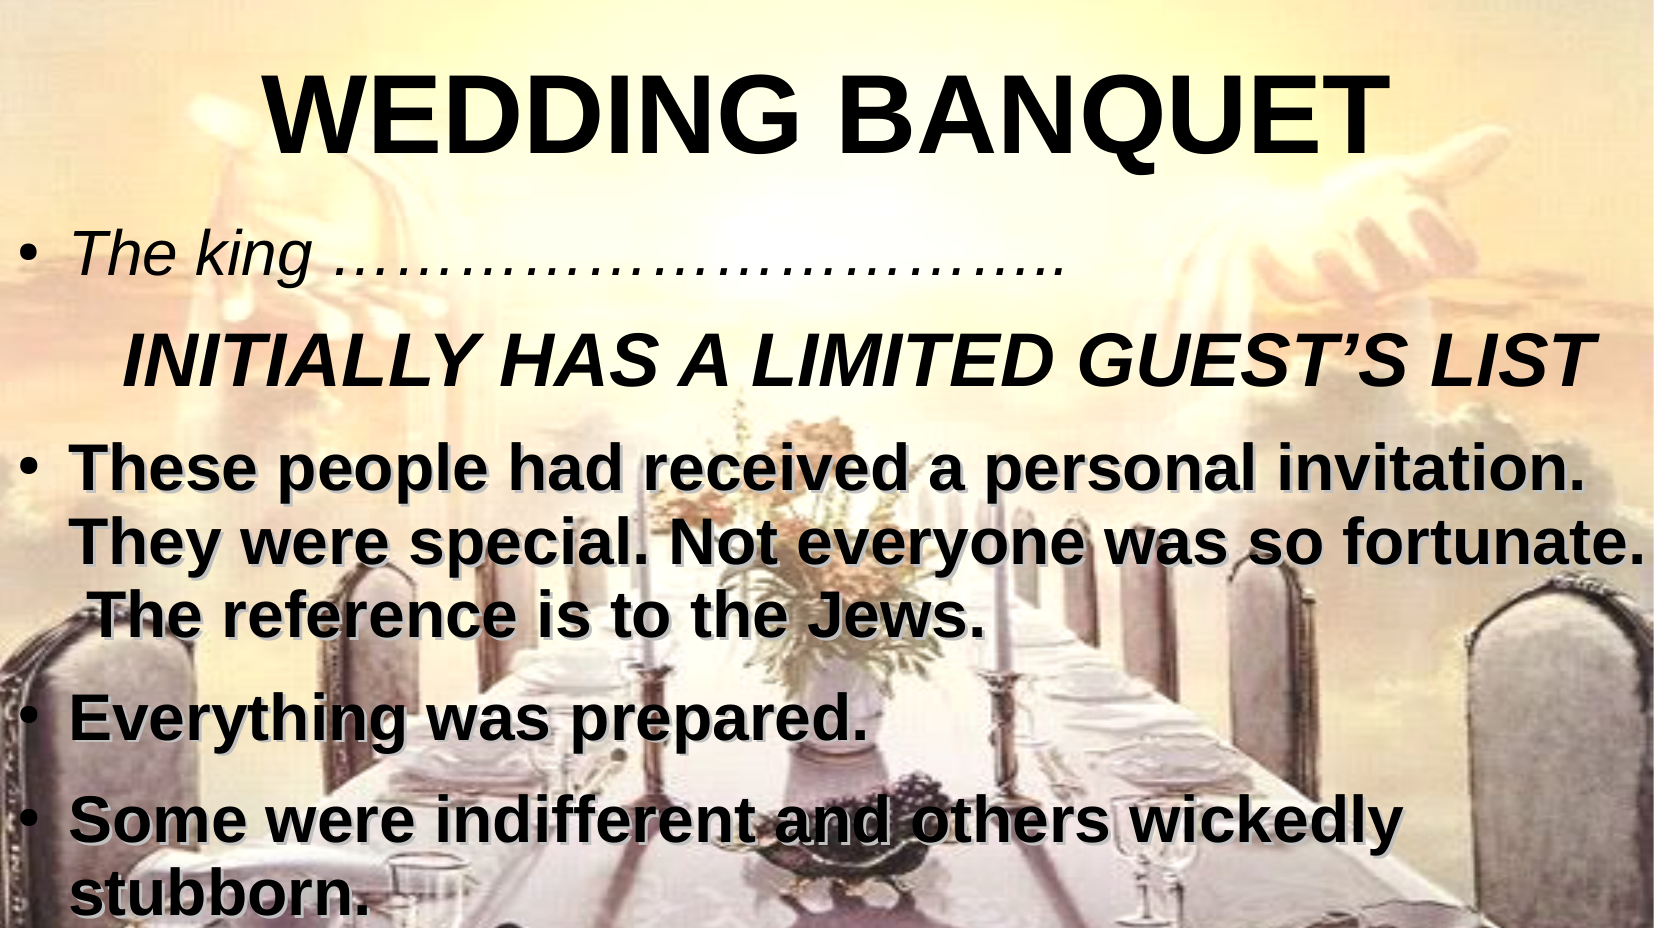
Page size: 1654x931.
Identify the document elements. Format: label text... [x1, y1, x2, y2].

picture [0, 0, 1654, 928]
title WEDDING BANQUET [82, 37, 1571, 193]
list The king …………………………….. INITIALLY HAS A LIMITED GUEST’S LIST These people had received a personal invitation. They were special. Not everyone was so fortunate. The reference is to the Jews. Everything was prepared. Some were indifferent and others wickedly stubborn. [0, 217, 1651, 931]
